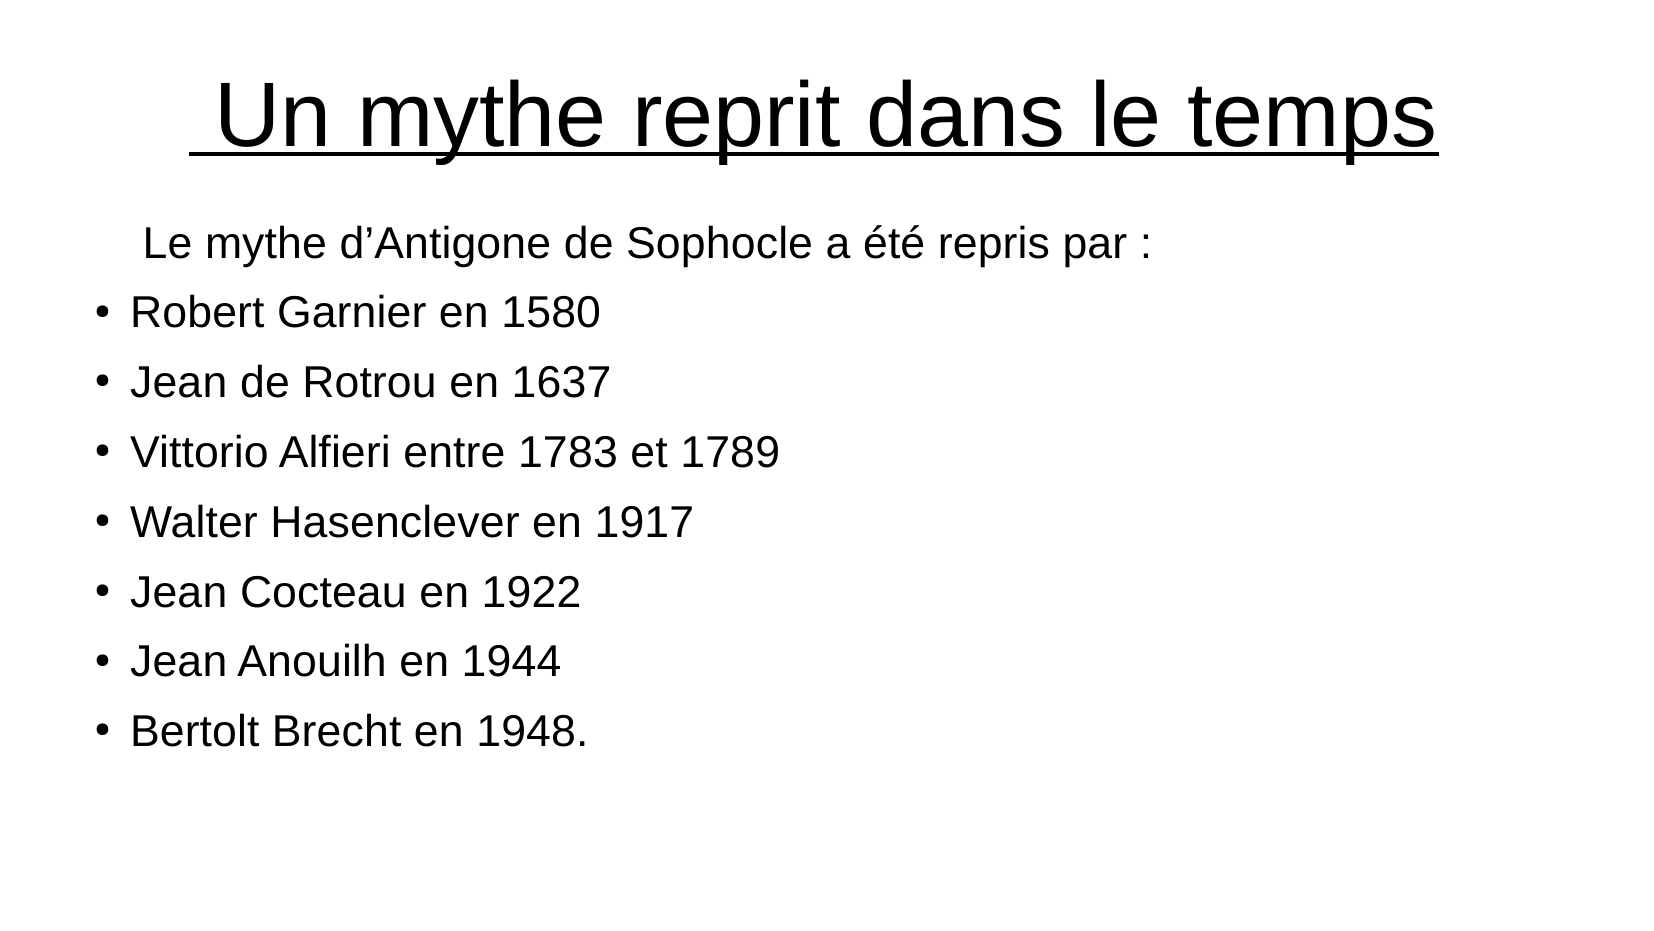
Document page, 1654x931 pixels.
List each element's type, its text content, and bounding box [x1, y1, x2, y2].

title Un mythe reprit dans le temps [82, 37, 1571, 193]
list Le mythe d’Antigone de Sophocle a été repris par : Robert Garnier en 1580 Jean de Rotrou en 1637 Vittorio Alfieri entre 1783 et 1789 Walter Hasenclever en 1917 Jean Cocteau en 1922 Jean Anouilh en 1944 Bertolt Brecht en 1948. [82, 217, 1571, 758]
